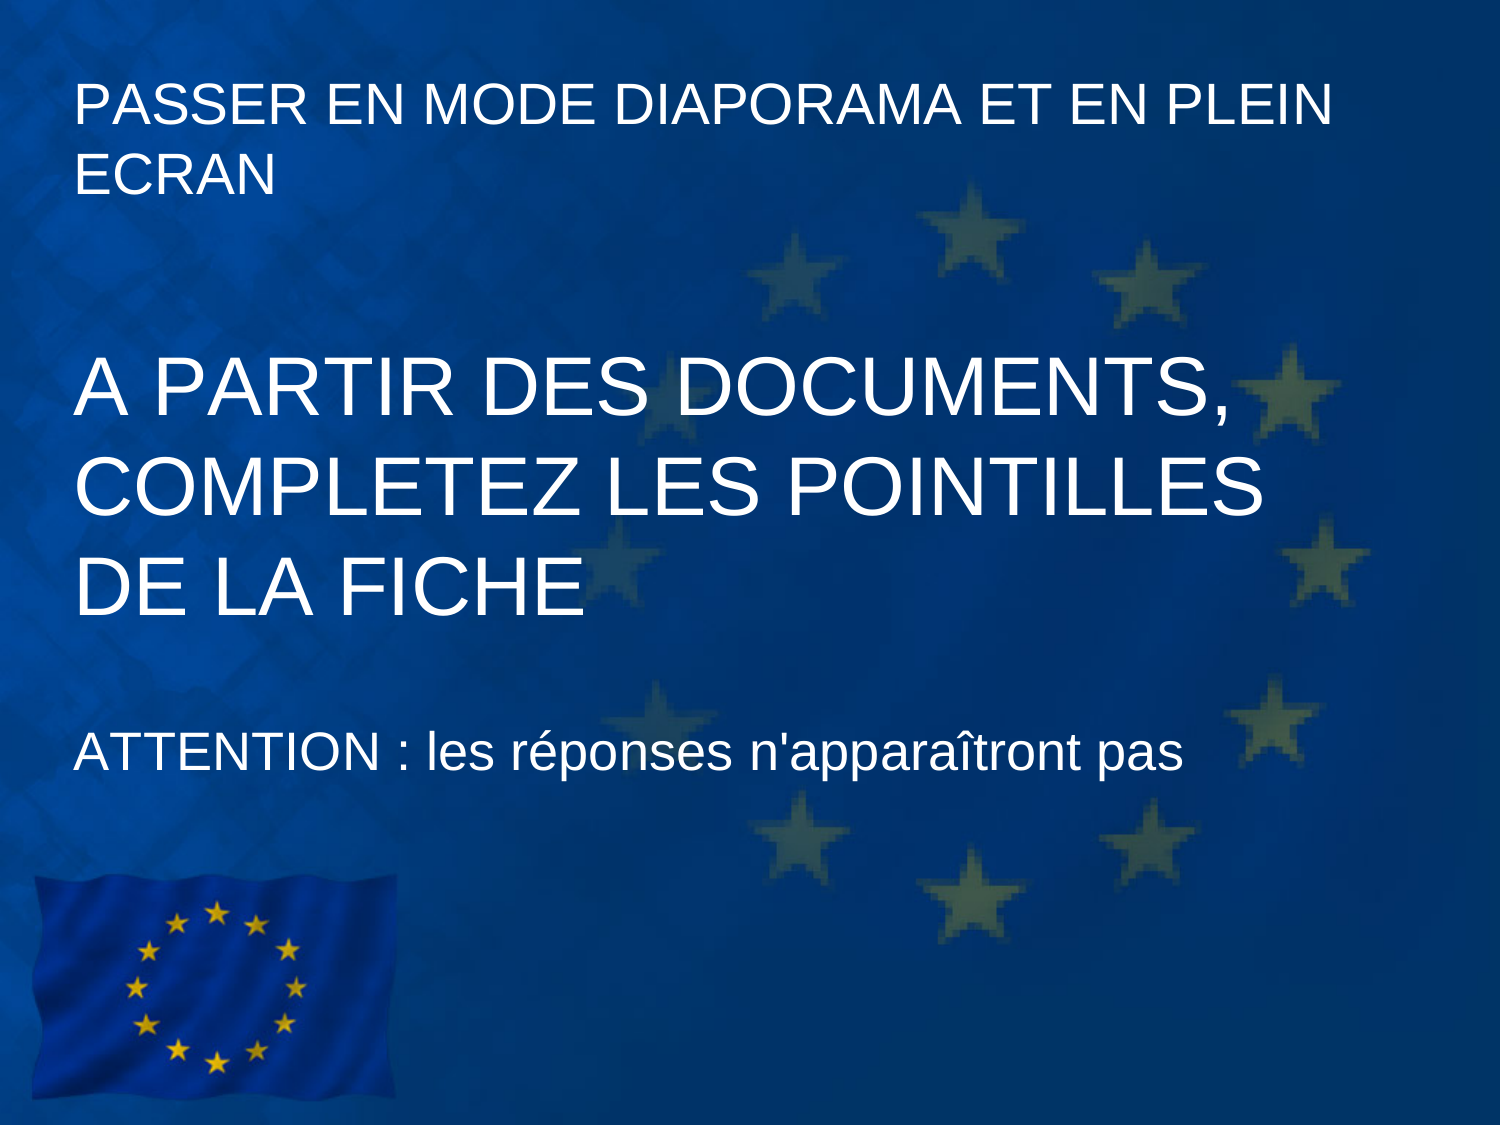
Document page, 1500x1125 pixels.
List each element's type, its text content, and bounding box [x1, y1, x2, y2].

text_box A PARTIR DES DOCUMENTS, COMPLETEZ LES POINTILLES DE LA FICHE [59, 324, 1418, 640]
text_box PASSER EN MODE DIAPORAMA ET EN PLEIN ECRAN [59, 59, 1418, 214]
text_box ATTENTION : les réponses n'apparaîtront pas [59, 708, 1418, 814]
picture [0, 0, 1500, 1125]
